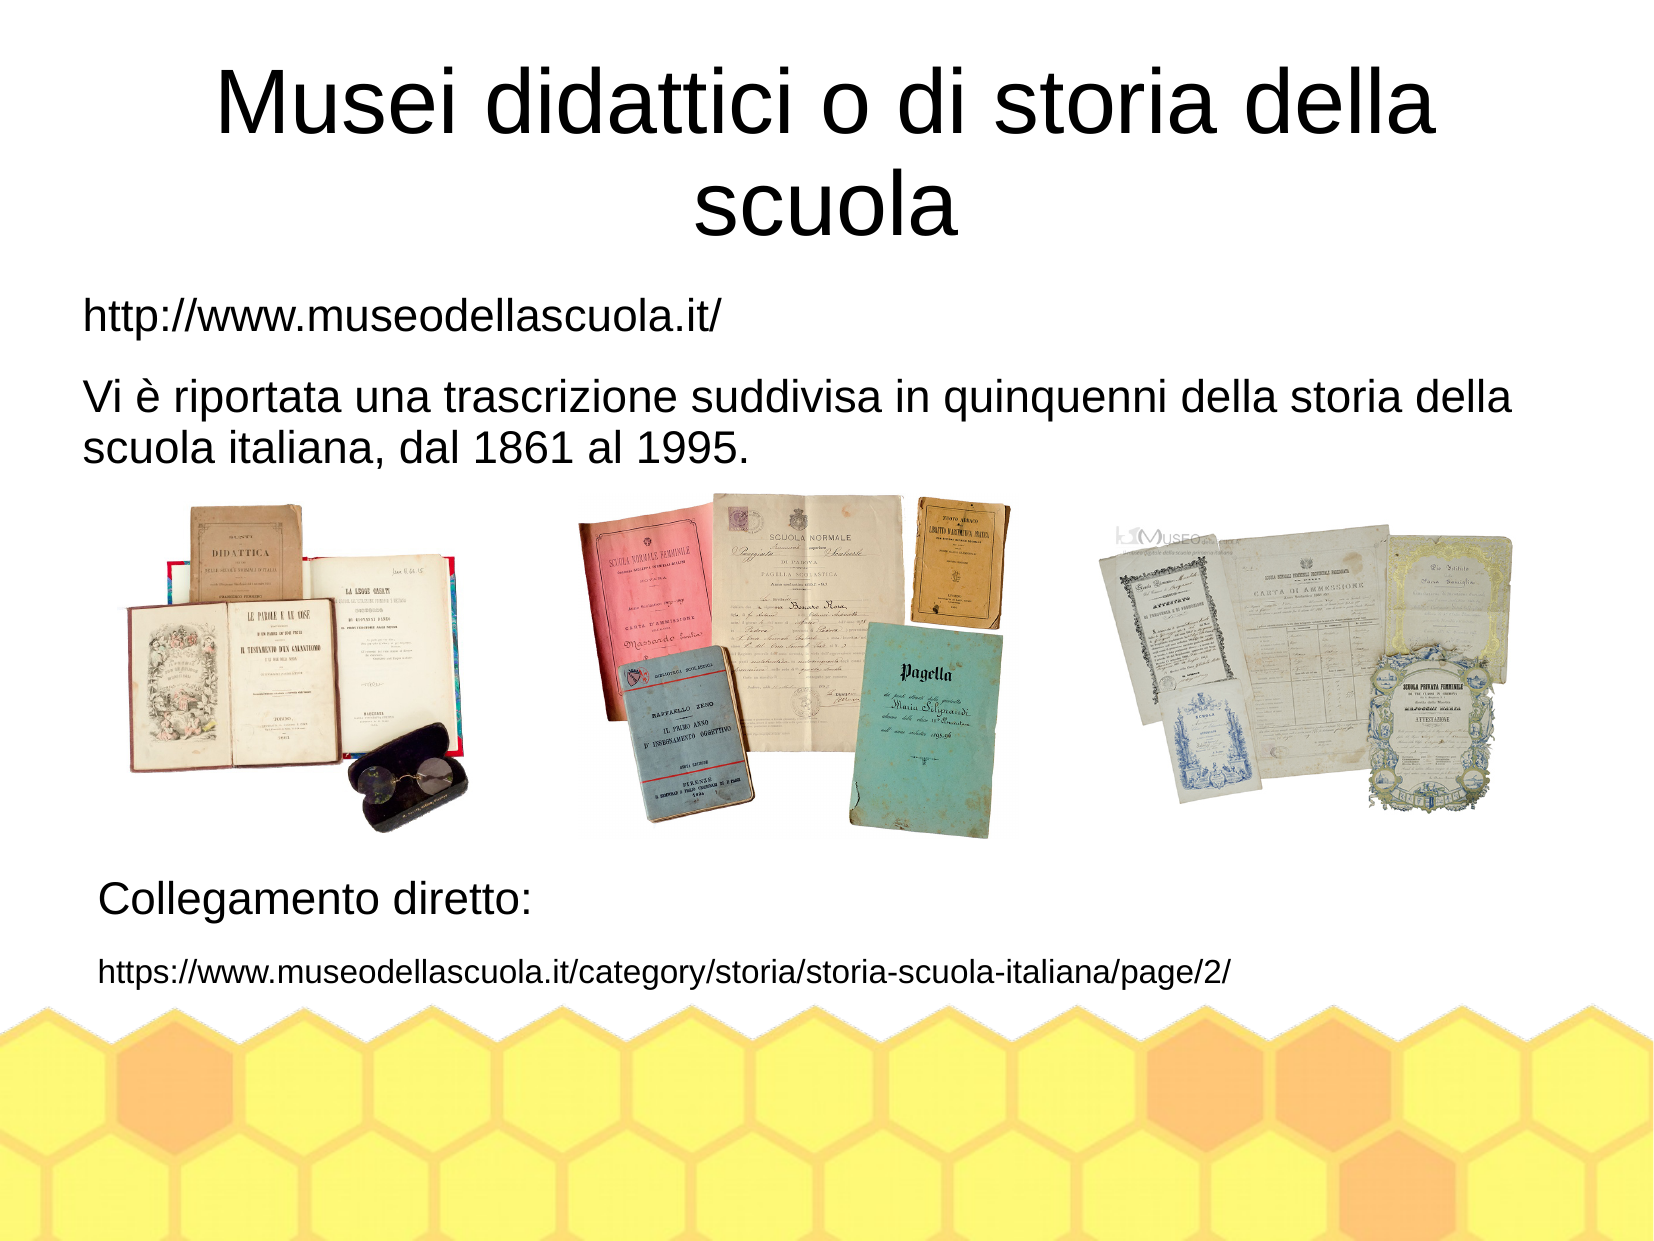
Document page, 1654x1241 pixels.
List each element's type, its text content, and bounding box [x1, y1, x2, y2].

picture [578, 493, 1019, 839]
text_box Collegamento diretto: https://www.museodellascuola.it/category/storia/storia-scuola-italiana/page/2/ [82, 865, 1258, 999]
picture [0, 1001, 1654, 1241]
picture [117, 501, 473, 833]
list http://www.museodellascuola.it/ Vi è riportata una trascrizione suddivisa in quinquenni della storia della scuola italiana, dal 1861 al 1995. [82, 290, 1571, 508]
title Musei didattici o di storia della scuola [82, 49, 1571, 257]
picture [1098, 514, 1521, 815]
